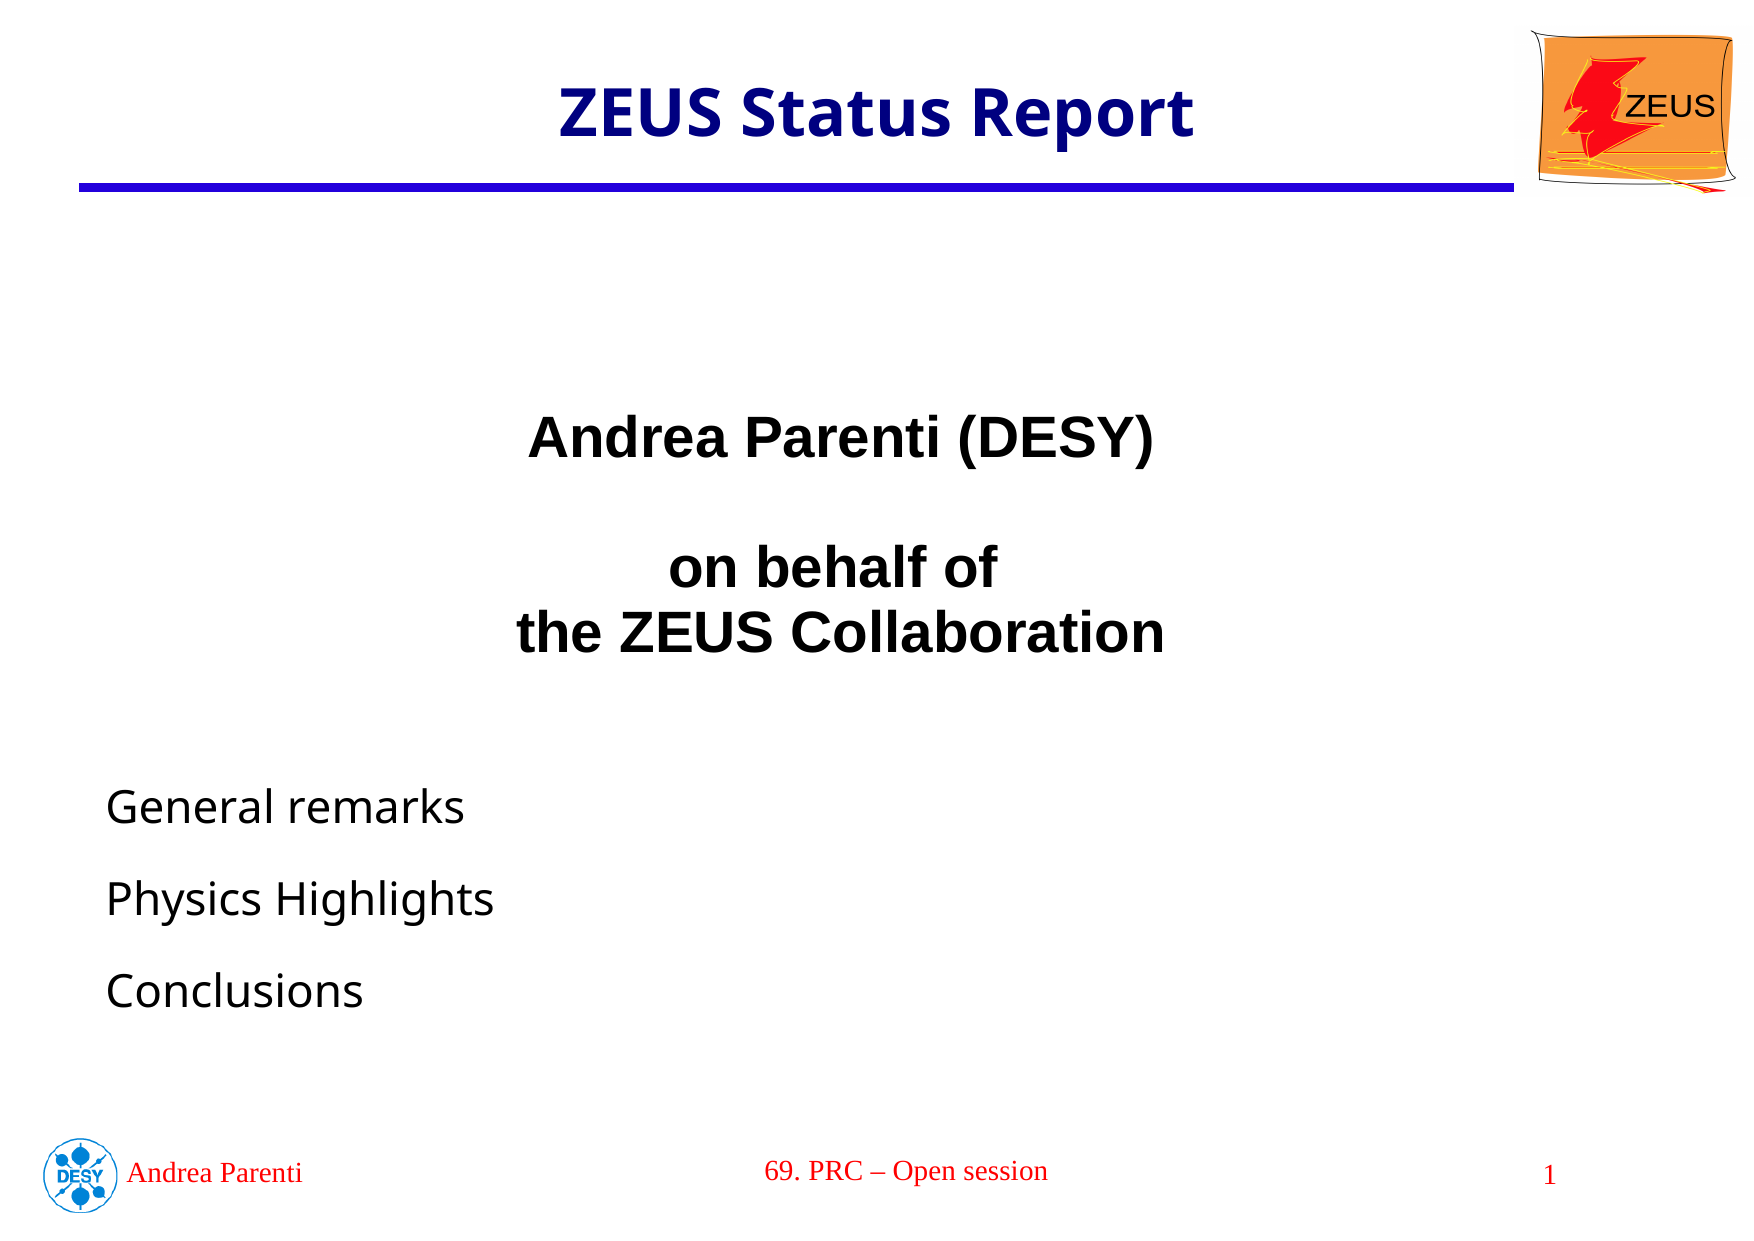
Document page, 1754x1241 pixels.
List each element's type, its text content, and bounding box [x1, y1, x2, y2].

list General remarks Physics Highlights Conclusions [87, 774, 858, 1212]
text_box Andrea Parenti (DESY) on behalf of the ZEUS Collaboration [125, 397, 1558, 673]
title ZEUS Status Report [2, 41, 1514, 180]
picture [42, 1138, 118, 1213]
picture [1514, 25, 1754, 197]
